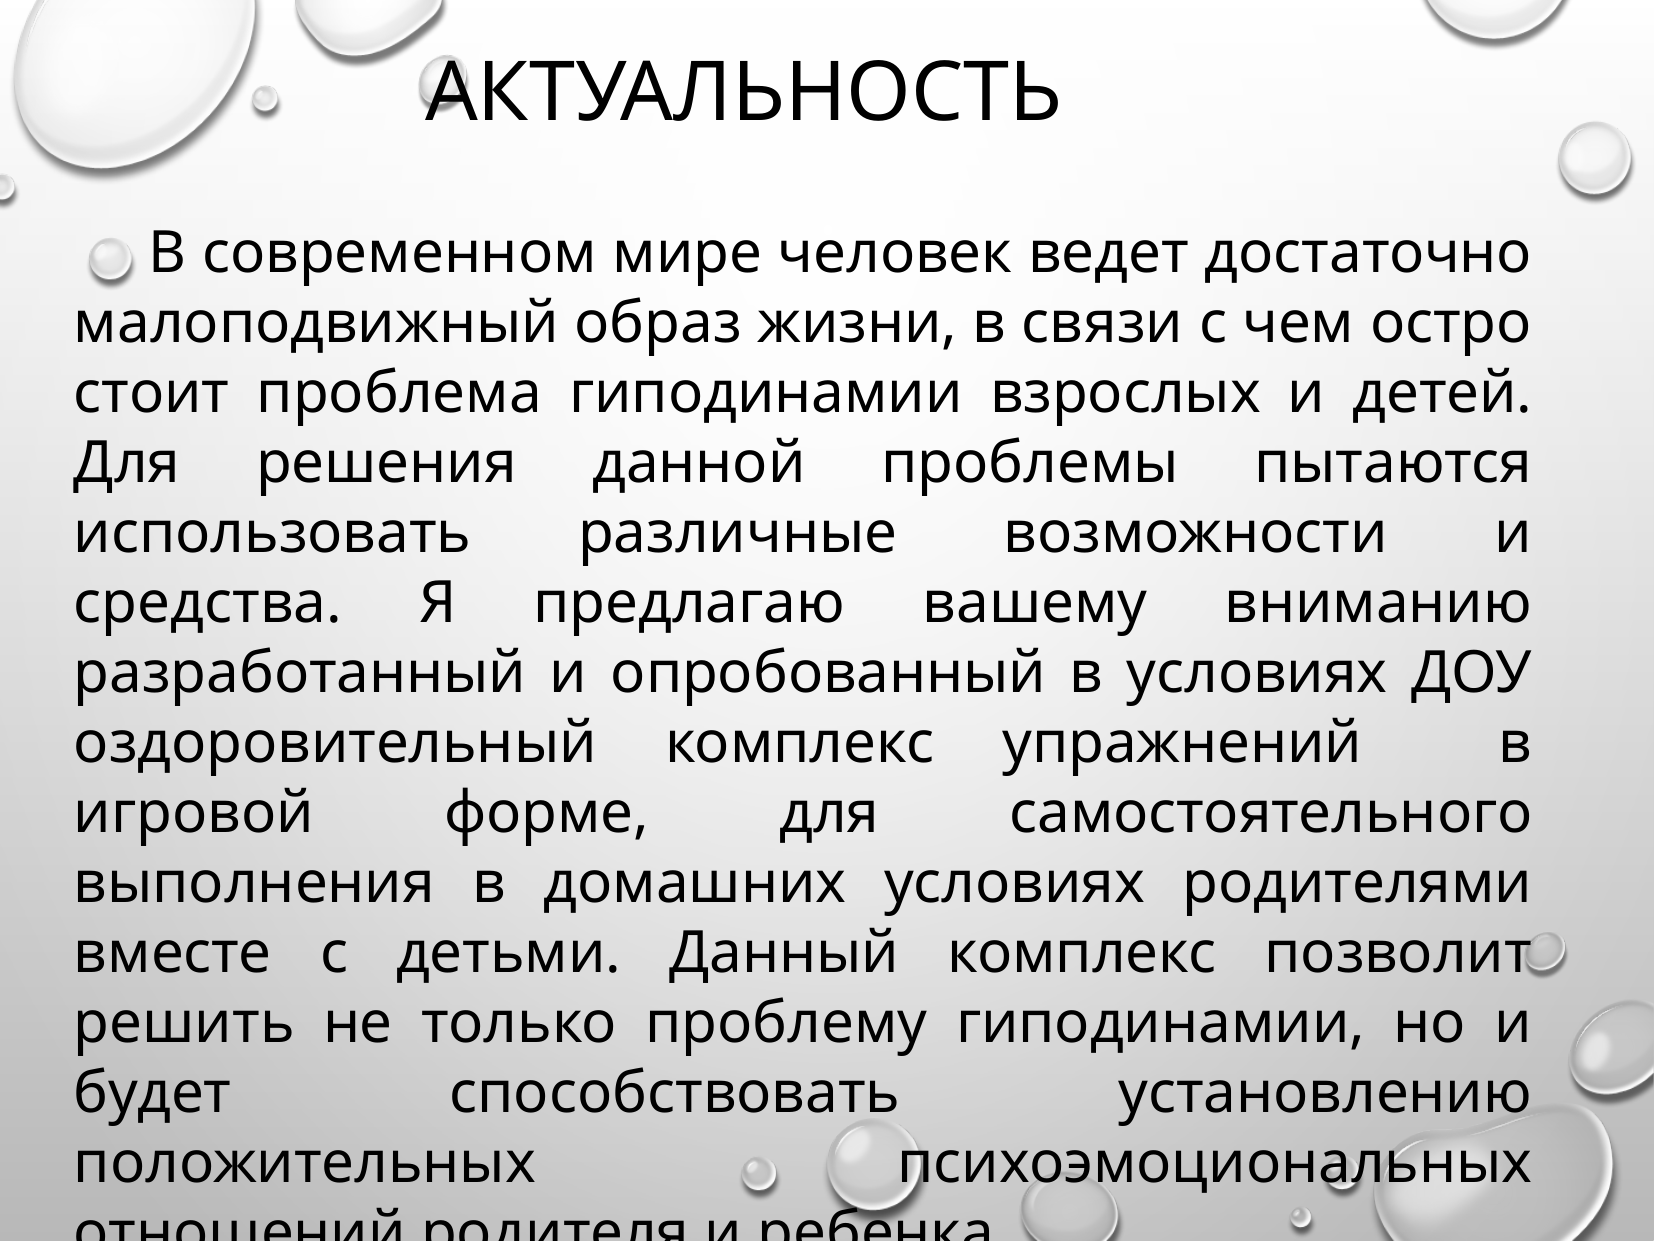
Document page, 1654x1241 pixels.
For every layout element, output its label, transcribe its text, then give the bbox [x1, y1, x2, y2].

subtitle В современном мире человек ведет достаточно малоподвижный образ жизни, в связи с чем остро стоит проблема гиподинамии взрослых и детей. Для решения данной проблемы пытаются использовать различные возможности и средства. Я предлагаю вашему вниманию разработанный и опробованный в условиях ДОУ оздоровительный комплекс упражнений в игровой форме, для самостоятельного выполнения в домашних условиях родителями вместе с детьми. Данный комплекс позволит решить не только проблему гиподинамии, но и будет способствовать установлению положительных психоэмоциональных отношений родителя и ребенка. [58, 206, 1548, 1104]
title Актуальность [0, 29, 1489, 158]
